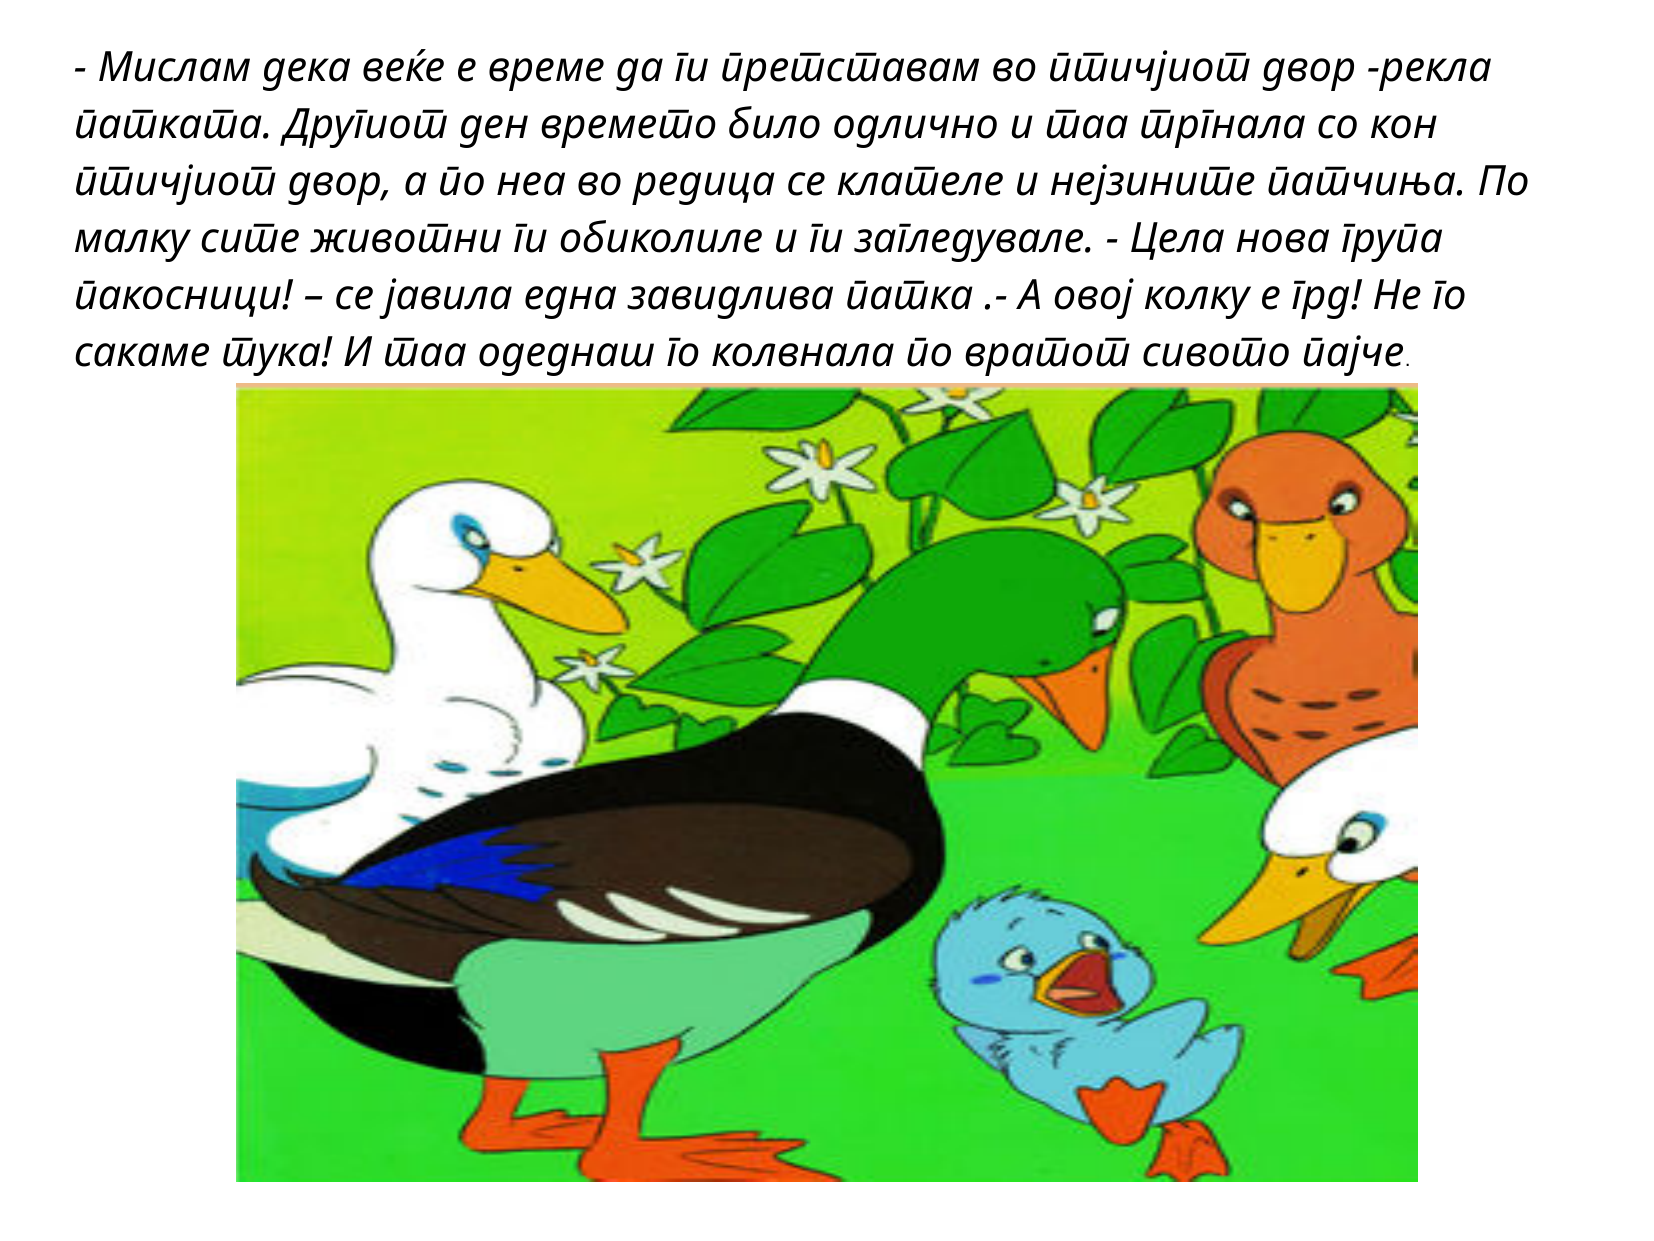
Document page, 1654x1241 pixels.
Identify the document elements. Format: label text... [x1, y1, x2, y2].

picture [236, 384, 1418, 1182]
text_box - Мислам дека веќе е време да ги претставам во птичјиот двор -рекла патката. Другиот ден времето било одлично и таа тргнала со кон птичјиот двор, а по неа во редица се клателе и нејзините патчиња. По малку сите животни ги обиколиле и ги загледувале. - Цела нова група пакосници! – се јавила една завидлива патка .- А овој колку е грд! Не го сакаме тука! И таа одеднаш го колвнала по вратот сивото пајче. [59, 29, 1565, 384]
